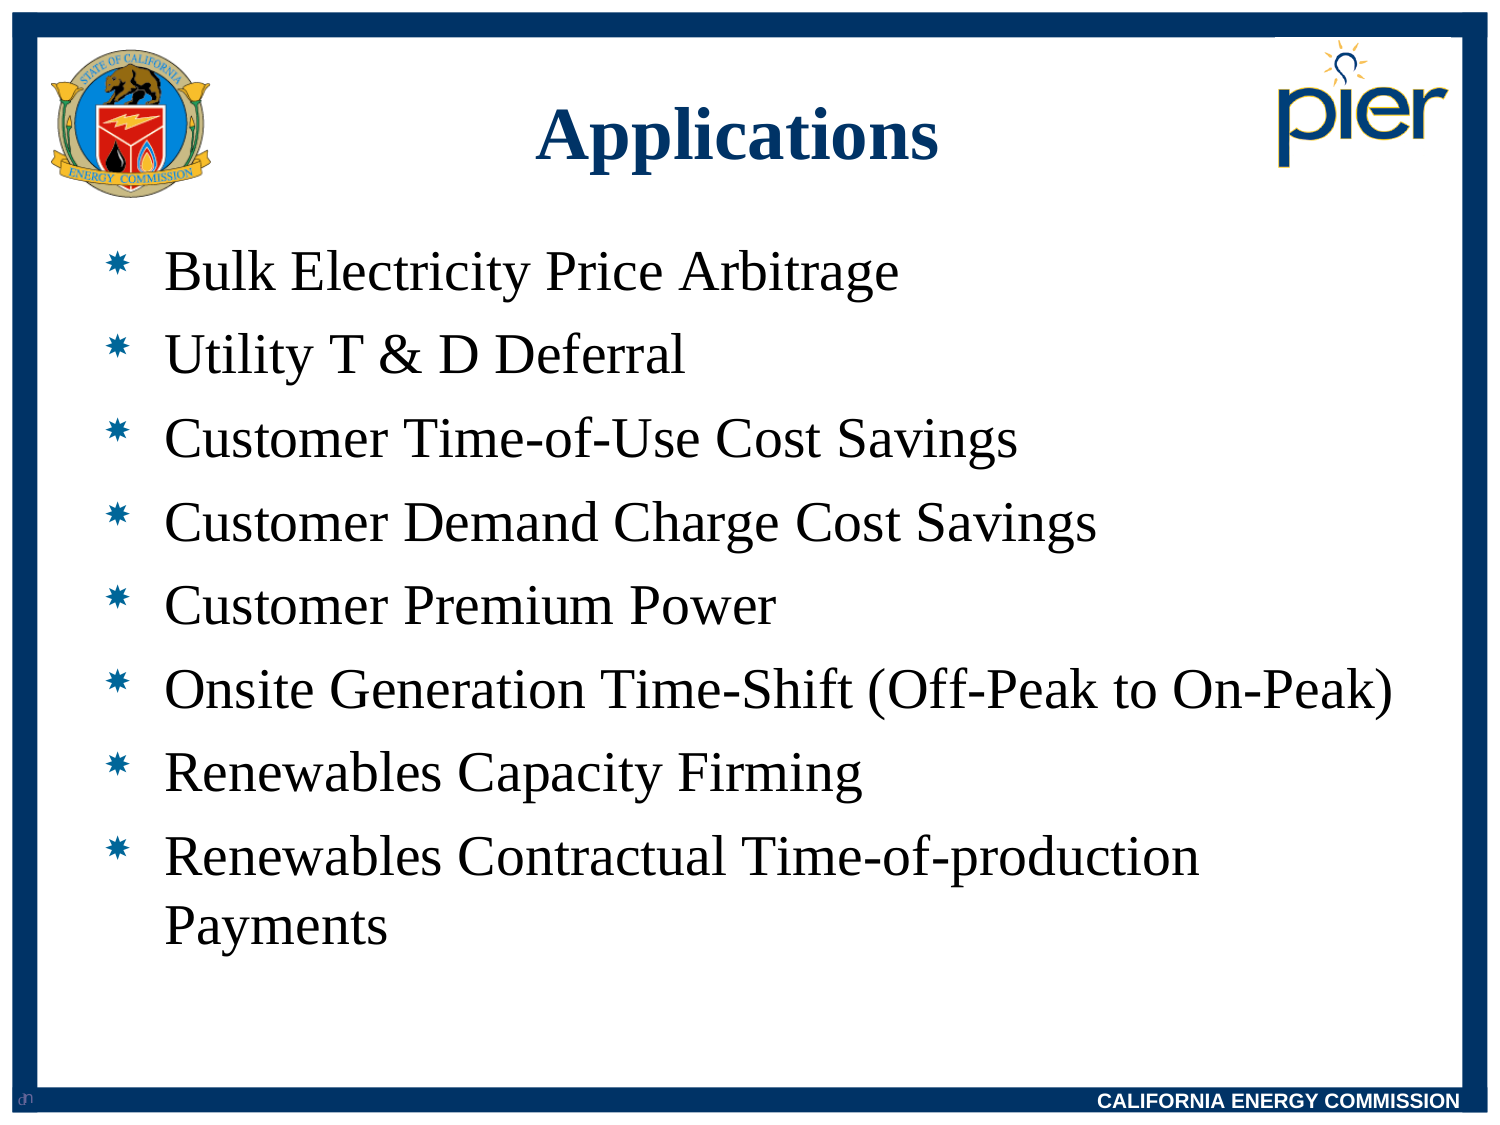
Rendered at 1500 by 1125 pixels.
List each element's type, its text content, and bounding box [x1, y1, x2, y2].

list Bulk Electricity Price Arbitrage Utility T & D Deferral Customer Time-of-Use Cost Savings Customer Demand Charge Cost Savings Customer Premium Power Onsite Generation Time-Shift (Off-Peak to On-Peak) Renewables Capacity Firming Renewables Contractual Time-of-production Payments [87, 224, 1413, 1040]
title Applications [99, 72, 1375, 188]
picture [1275, 37, 1451, 171]
picture [50, 49, 211, 198]
